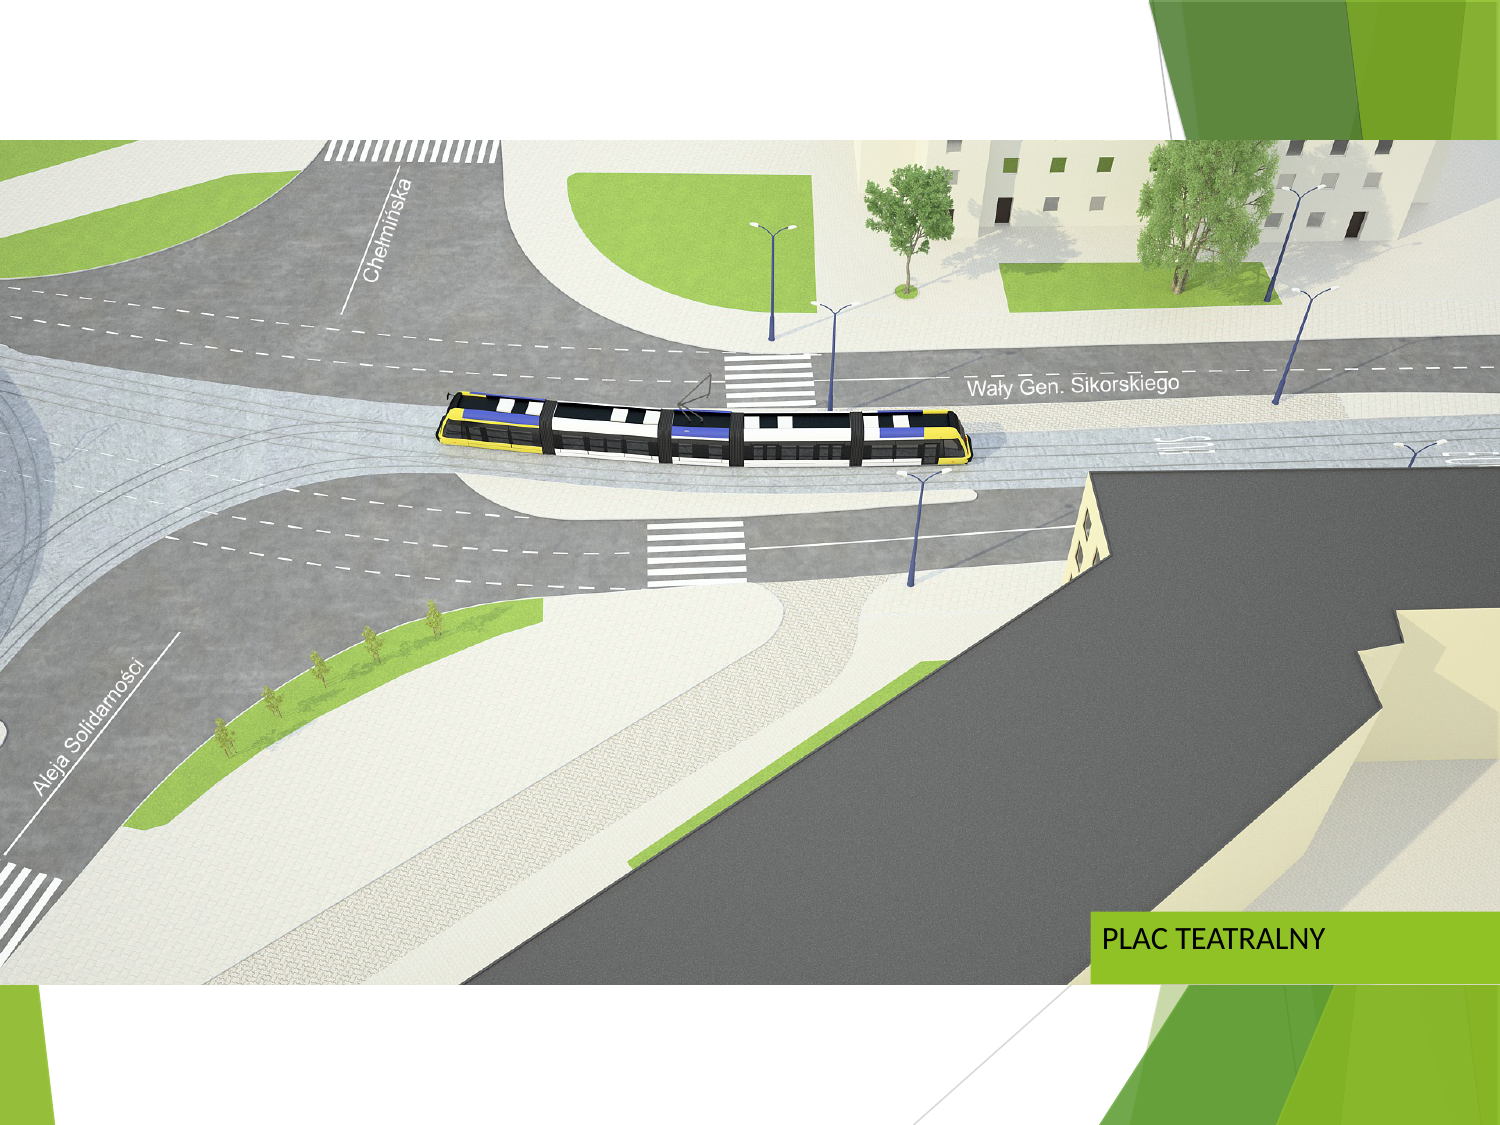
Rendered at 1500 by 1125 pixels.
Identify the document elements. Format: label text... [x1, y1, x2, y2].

text_box PLAC TEATRALNY [1090, 911, 1500, 985]
picture [0, 140, 1500, 985]
